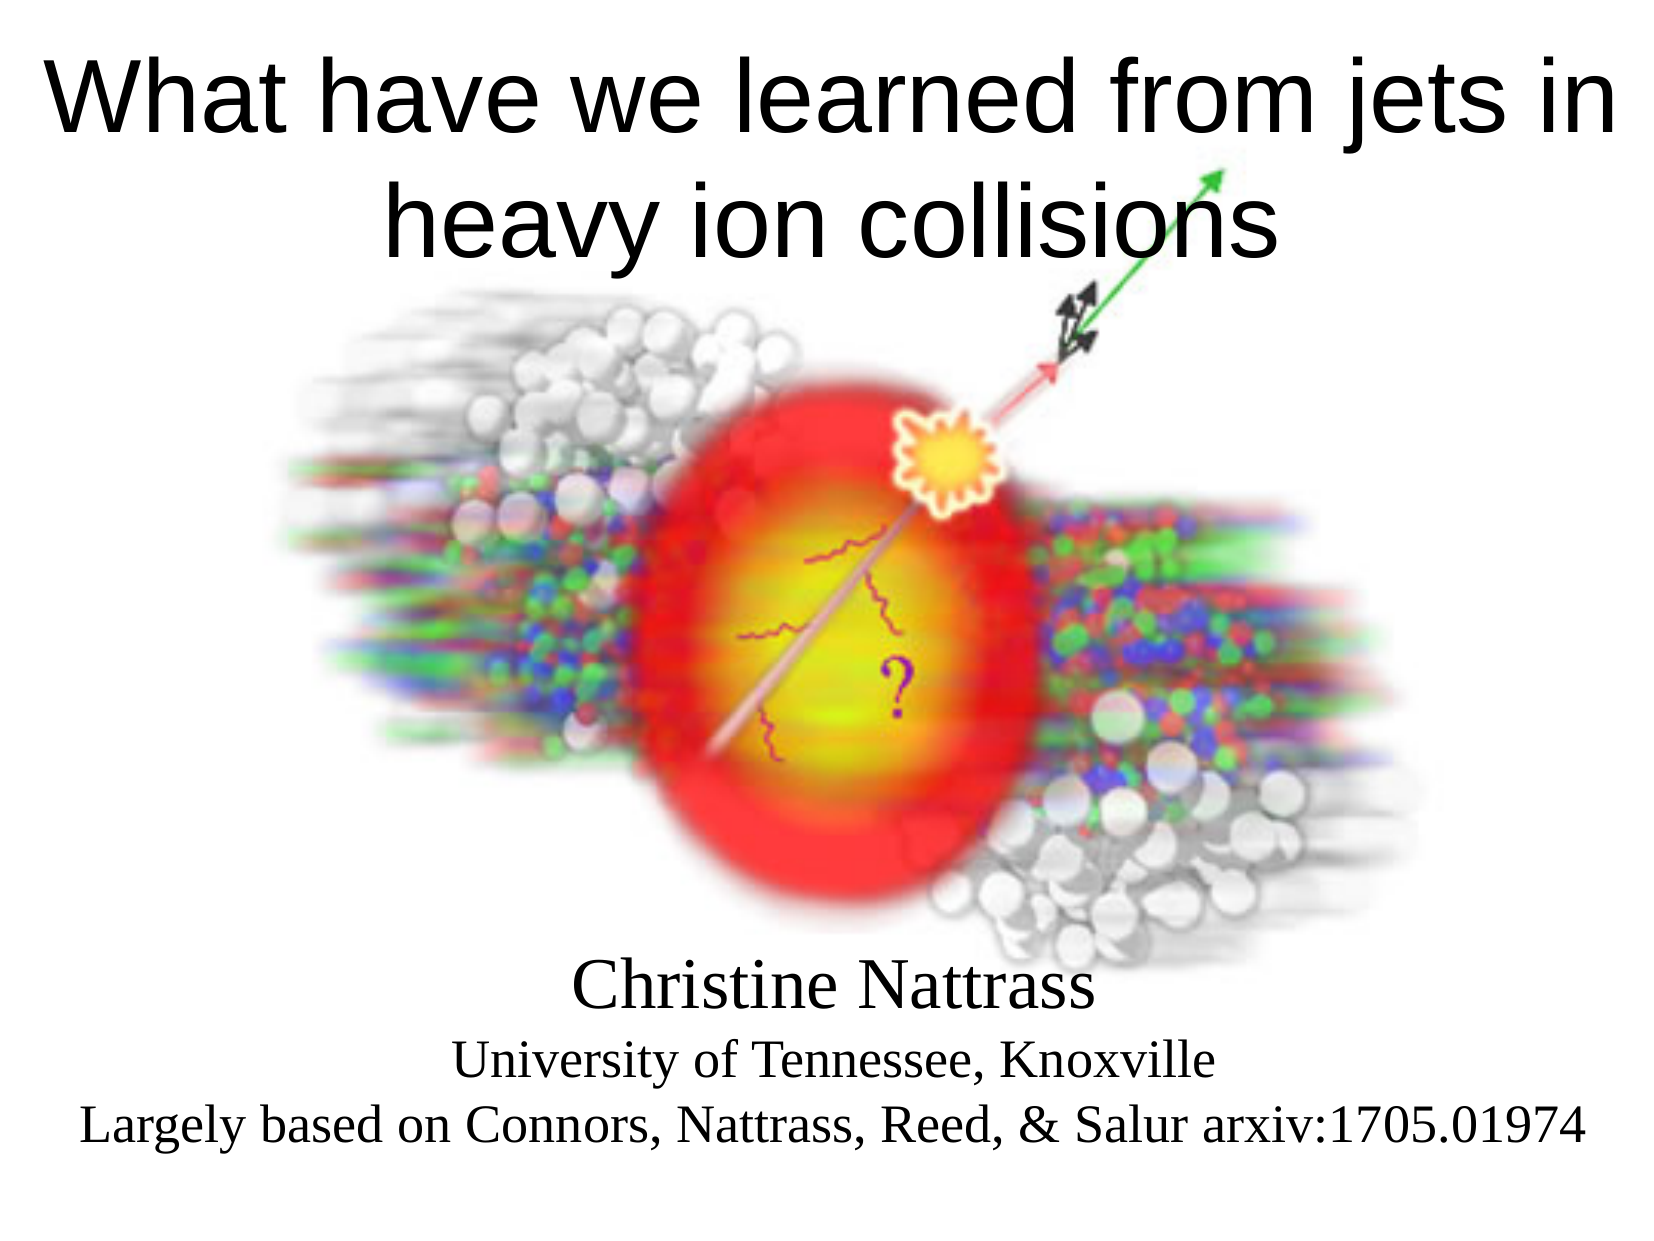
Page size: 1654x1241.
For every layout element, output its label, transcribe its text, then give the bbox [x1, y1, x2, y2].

text_box What have we learned from jets in heavy ion collisions [0, 0, 1654, 307]
picture [240, 307, 1468, 928]
text_box Christine Nattrass University of Tennessee, Knoxville Largely based on Connors, Nattrass, Reed, & Salur arxiv:1705.01974 [15, 928, 1654, 1106]
